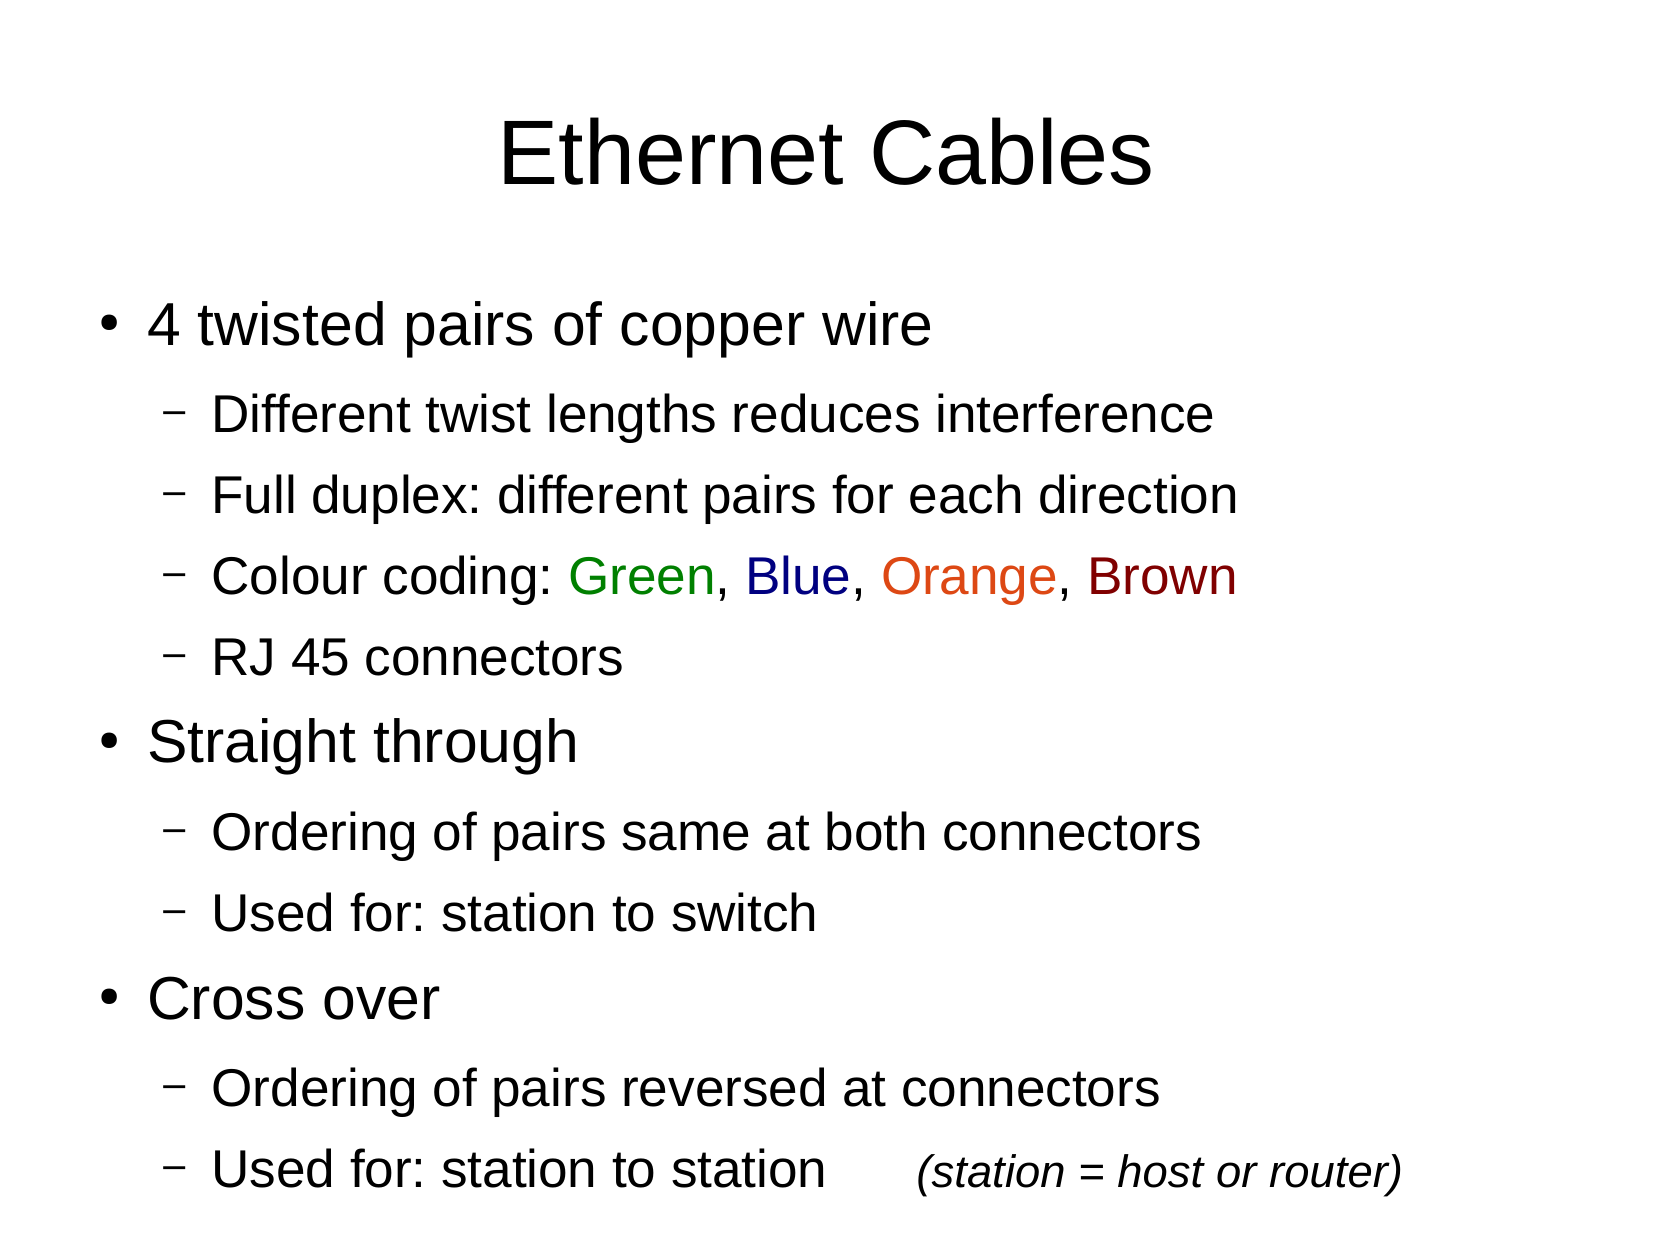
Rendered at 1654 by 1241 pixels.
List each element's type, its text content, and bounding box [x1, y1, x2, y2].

list 4 twisted pairs of copper wire Different twist lengths reduces interference Full duplex: different pairs for each direction Colour coding: Green, Blue, Orange, Brown RJ 45 connectors Straight through Ordering of pairs same at both connectors Used for: station to switch Cross over Ordering of pairs reversed at connectors Used for: station to station (station = host or router) [82, 290, 1571, 1205]
title Ethernet Cables [82, 49, 1571, 257]
